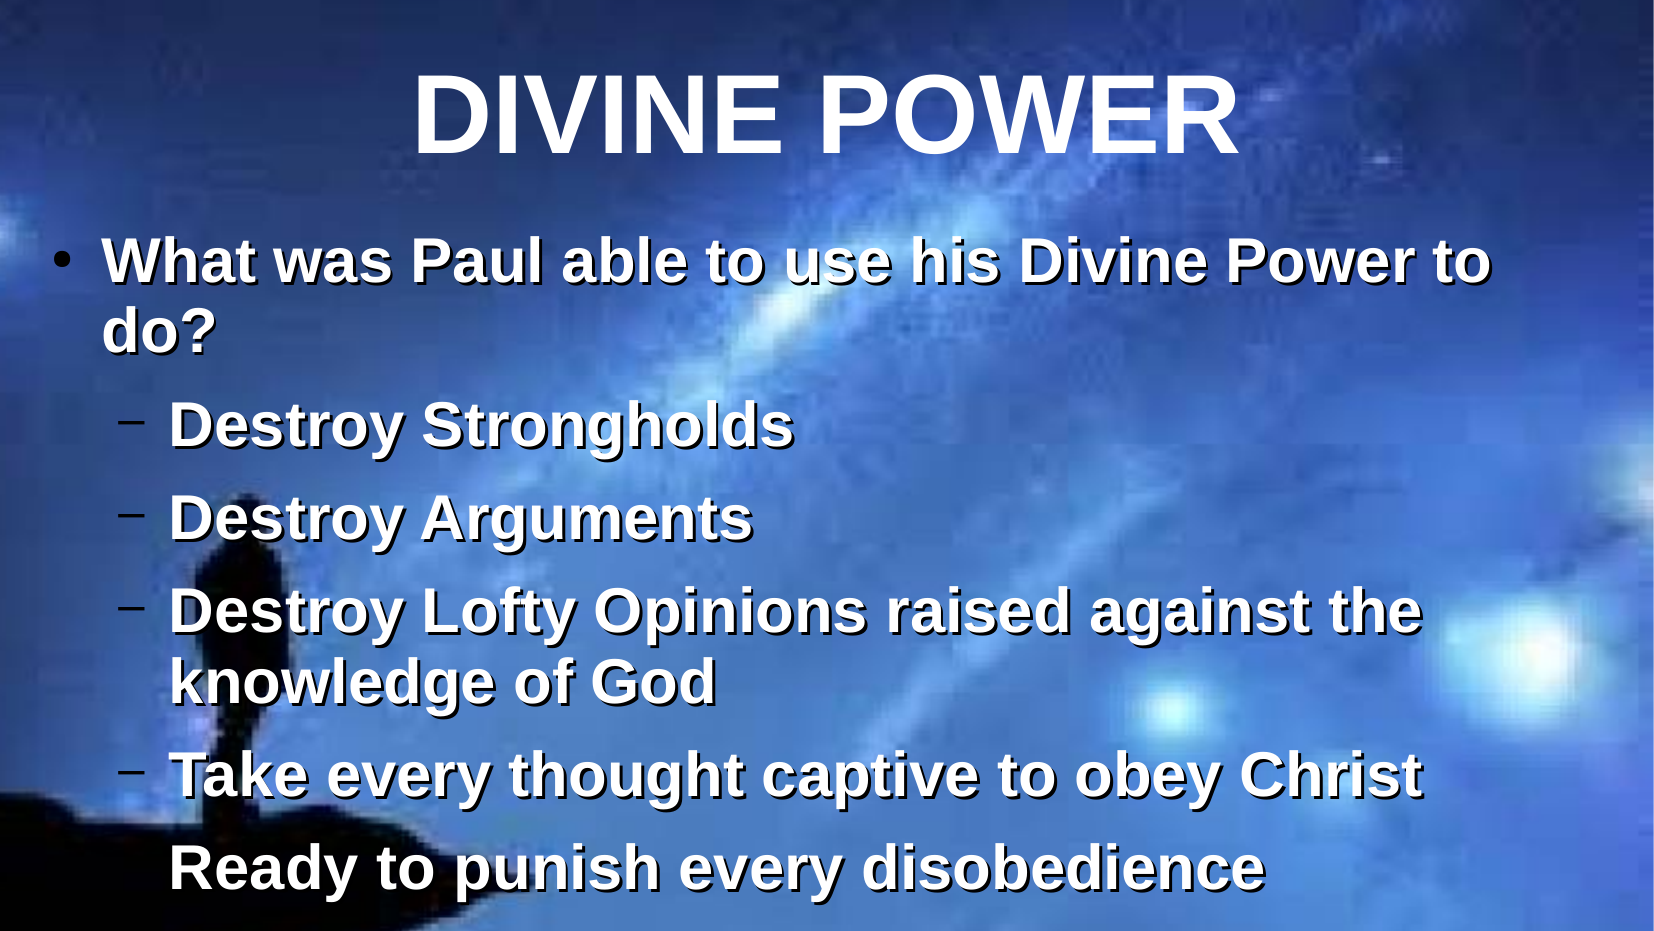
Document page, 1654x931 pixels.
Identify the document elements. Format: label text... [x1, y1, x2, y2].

list What was Paul able to use his Divine Power to do? Destroy Strongholds Destroy Arguments Destroy Lofty Opinions raised against the knowledge of God Take every thought captive to obey Christ Ready to punish every disobedience [34, 225, 1625, 908]
picture [0, 0, 1654, 931]
title DIVINE POWER [82, 37, 1571, 193]
